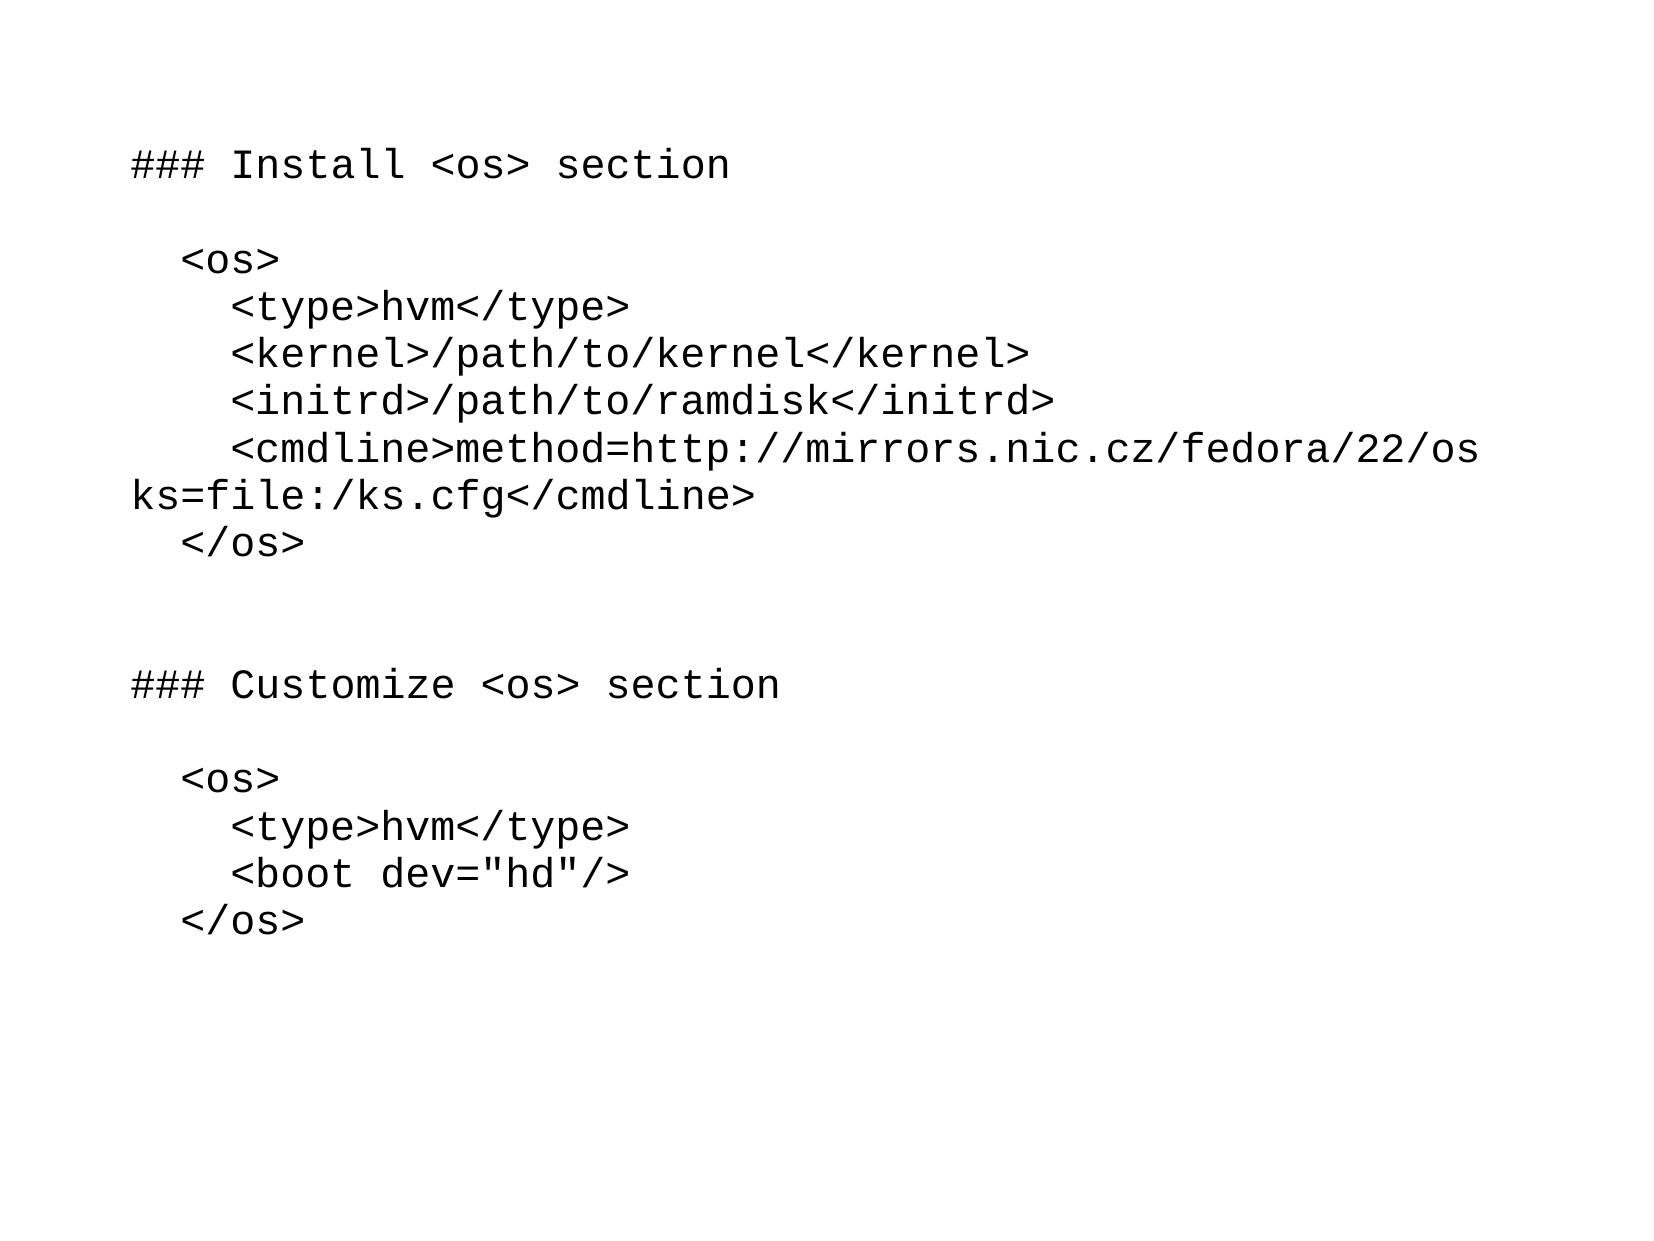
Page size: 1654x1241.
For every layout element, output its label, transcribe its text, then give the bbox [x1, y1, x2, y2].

list Asdf Asdf Asdf Asdf Asdf Asdf Asfd [82, 290, 1571, 1223]
text_box ### Install <os> section <os> <type>hvm</type> <kernel>/path/to/kernel</kernel> <initrd>/path/to/ramdisk</initrd> <cmdline>method=http://mirrors.nic.cz/fedora/22/os ks=file:/ks.cfg</cmdline> </os> ### Customize <os> section <os> <type>hvm</type> <boot dev="hd"/> </os> [115, 136, 1578, 1002]
